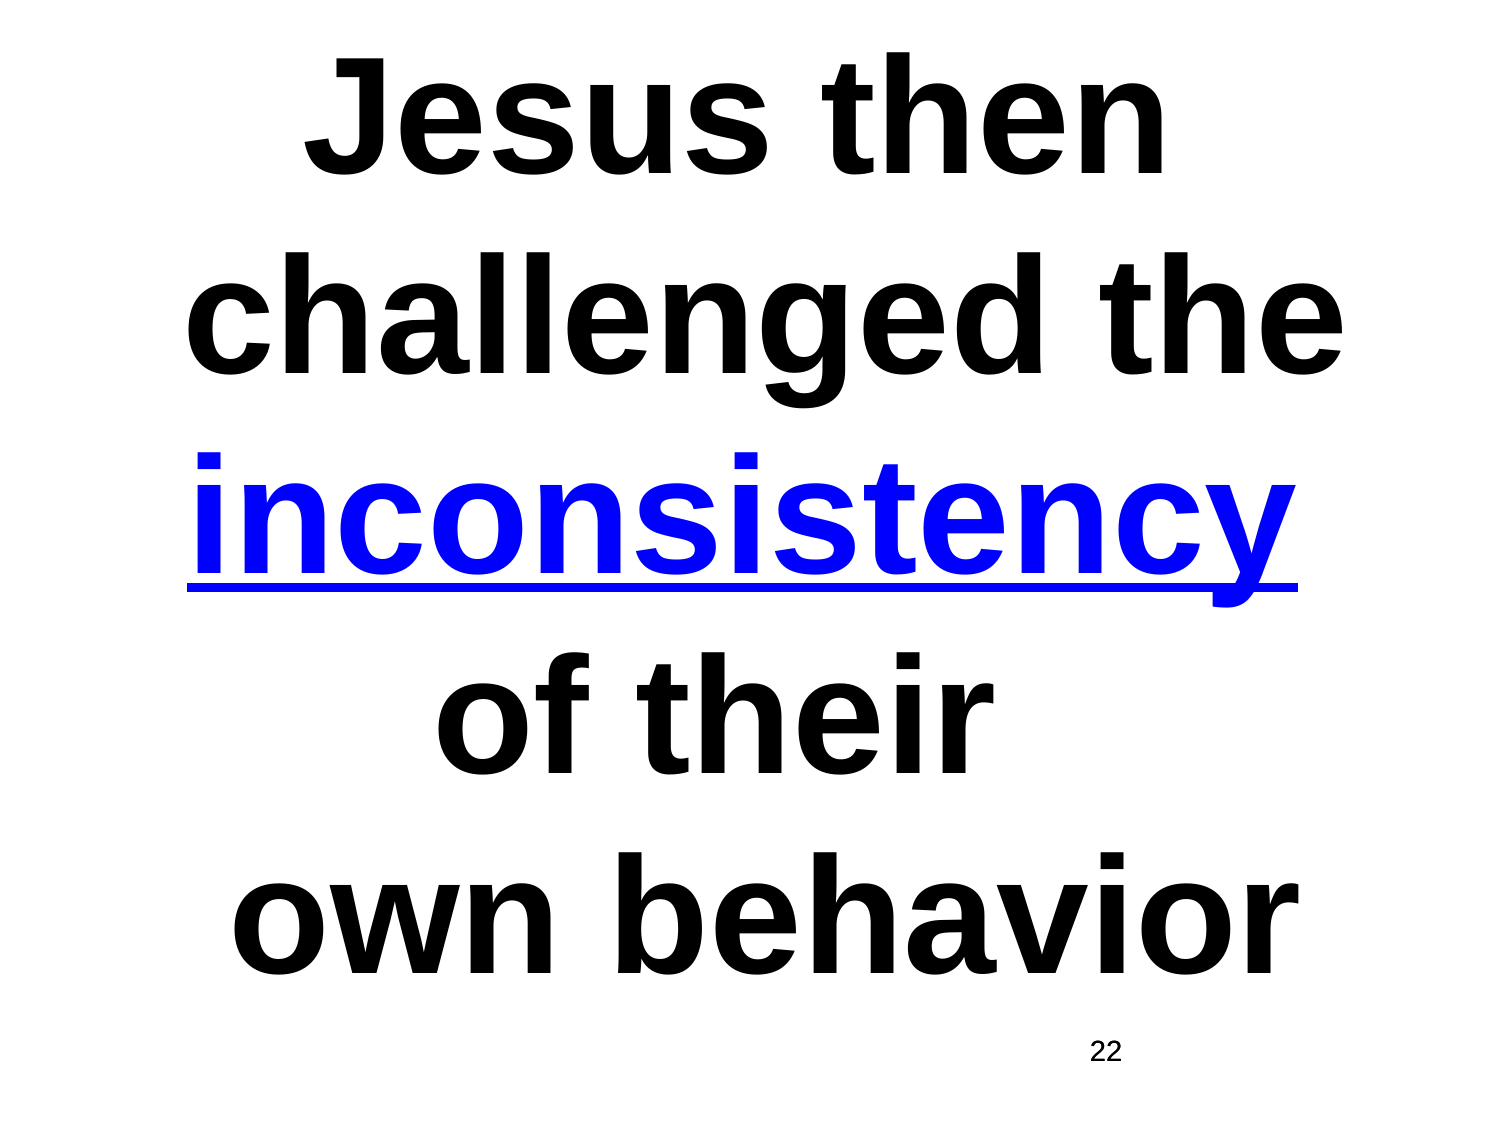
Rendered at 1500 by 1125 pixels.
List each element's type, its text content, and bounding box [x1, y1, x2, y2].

text_box Jesus then challenged the inconsistency of their own behavior [0, 0, 1475, 1015]
slide_number <number> [1074, 1024, 1425, 1103]
